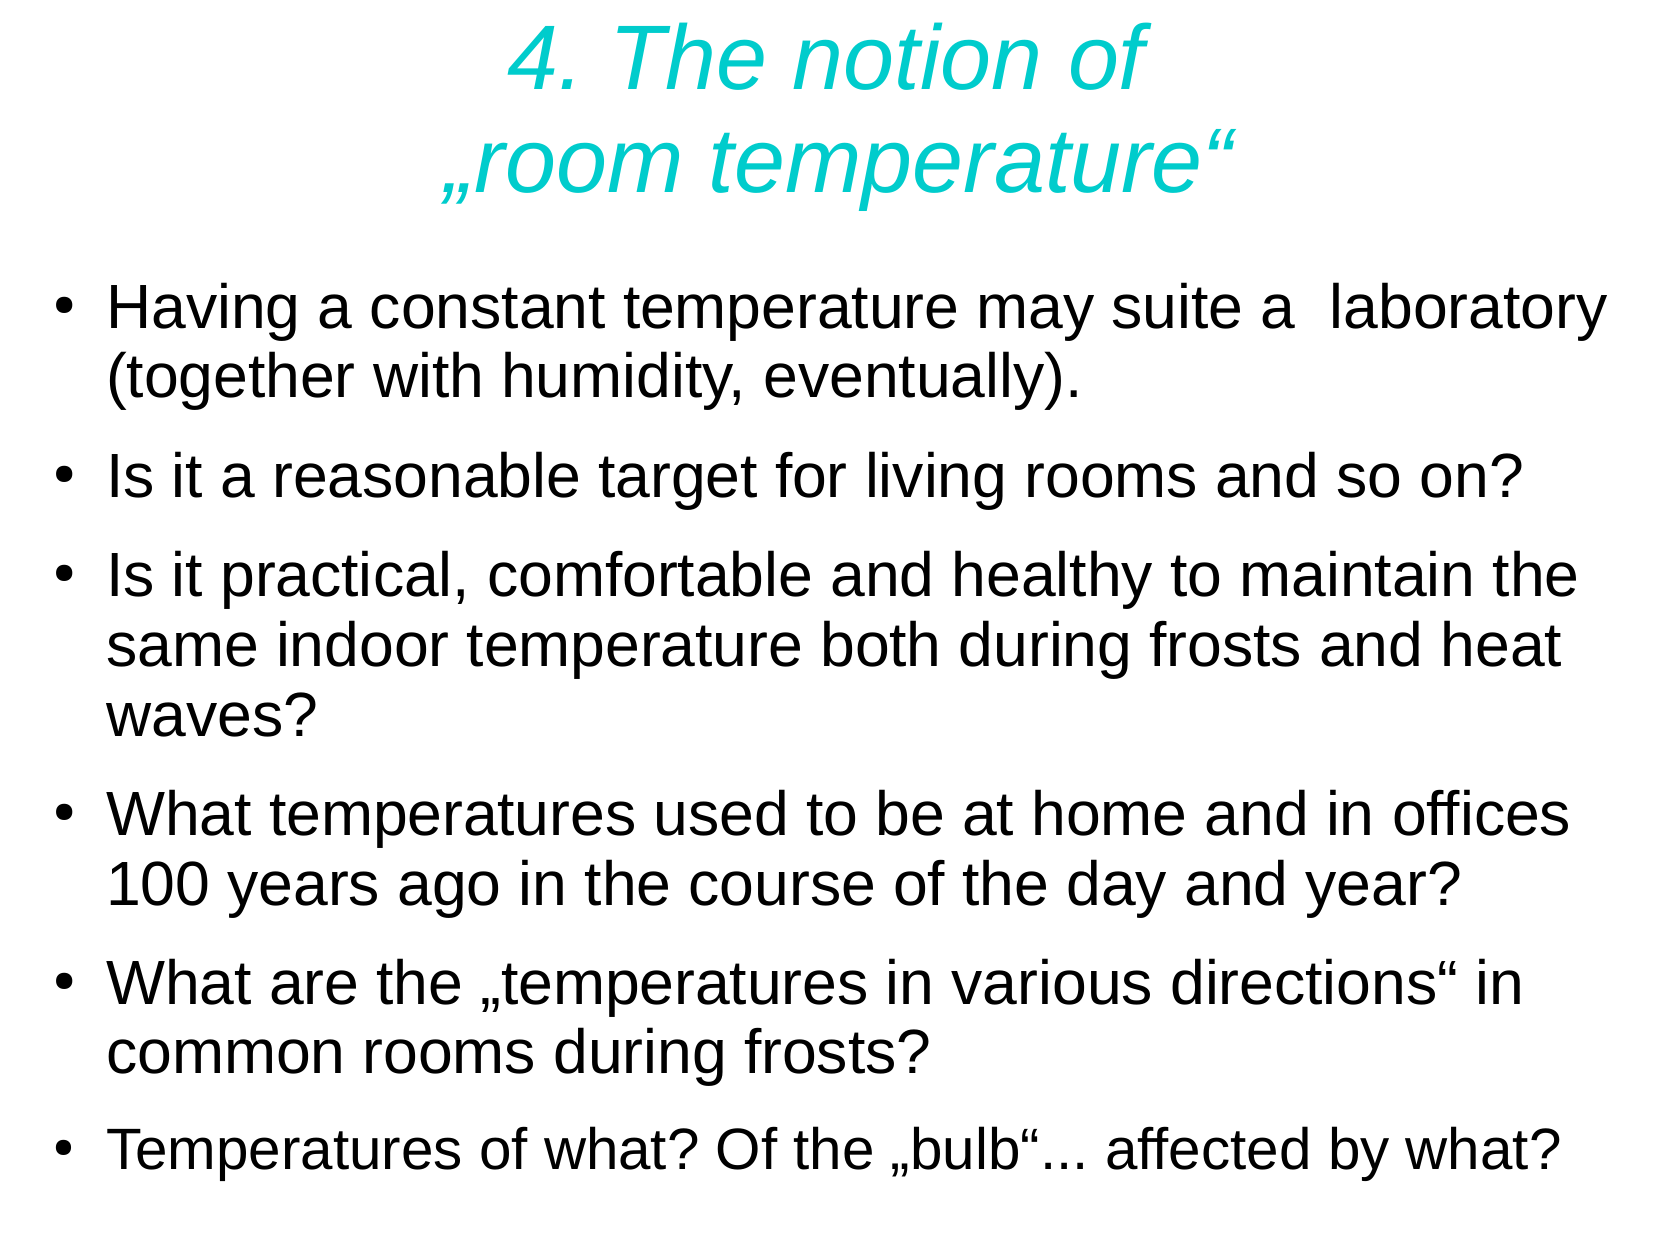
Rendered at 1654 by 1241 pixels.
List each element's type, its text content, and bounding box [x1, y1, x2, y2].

title 4. The notion of „room temperature“ [82, 5, 1571, 213]
list Having a constant temperature may suite a laboratory (together with humidity, eventually). Is it a reasonable target for living rooms and so on? Is it practical, comfortable and healthy to maintain the same indoor temperature both during frosts and heat waves? What temperatures used to be at home and in offices 100 years ago in the course of the day and year? What are the „temperatures in various directions“ in common rooms during frosts? Temperatures of what? Of the „bulb“... affected by what? [35, 271, 1619, 1241]
